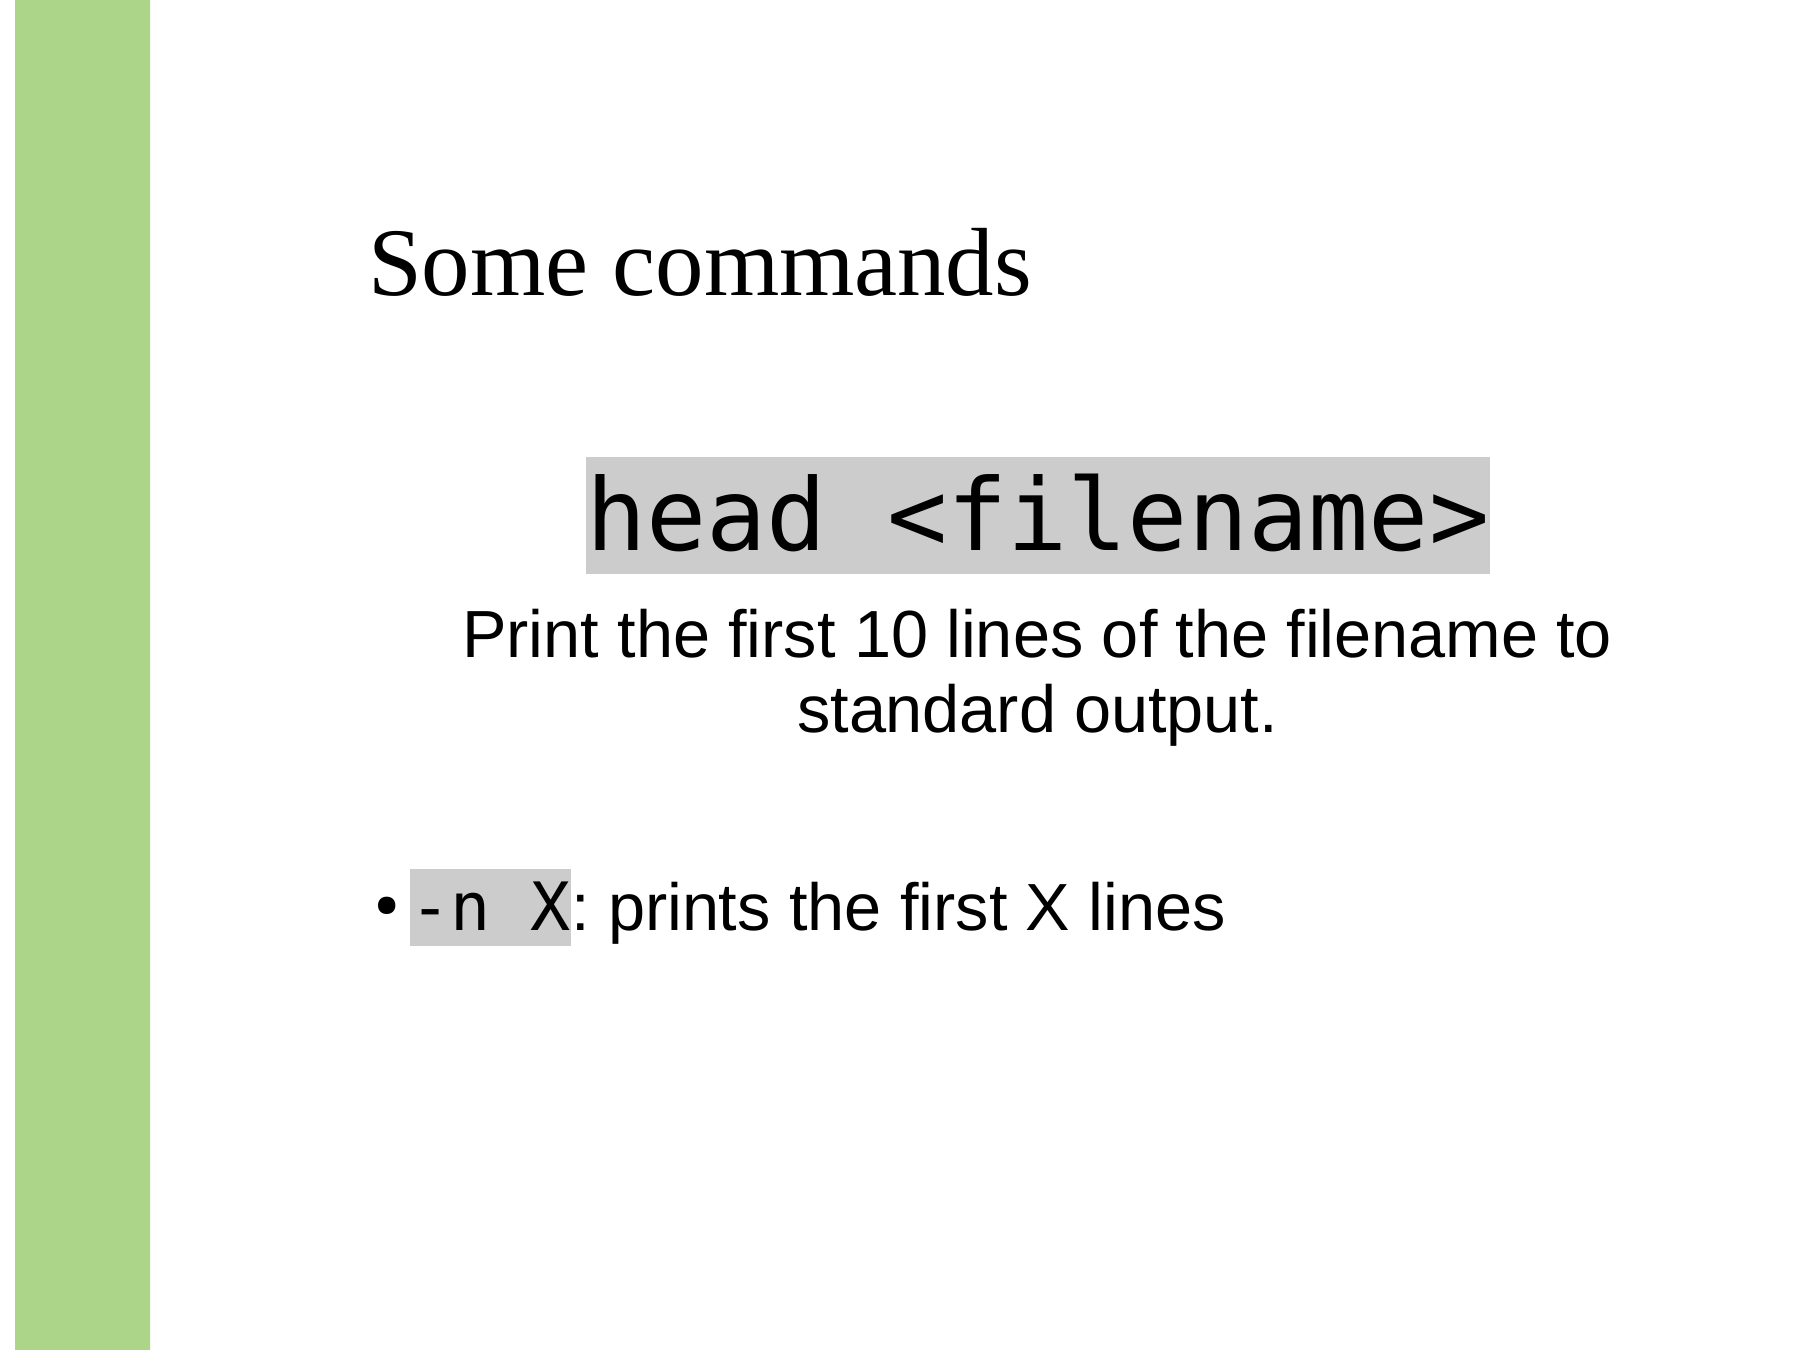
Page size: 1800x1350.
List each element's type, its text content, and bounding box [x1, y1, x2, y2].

subtitle Some commands [368, 101, 1531, 424]
text_box head <filename> Print the first 10 lines of the filename to standard output. -n X: prints the first X lines [360, 449, 1681, 955]
